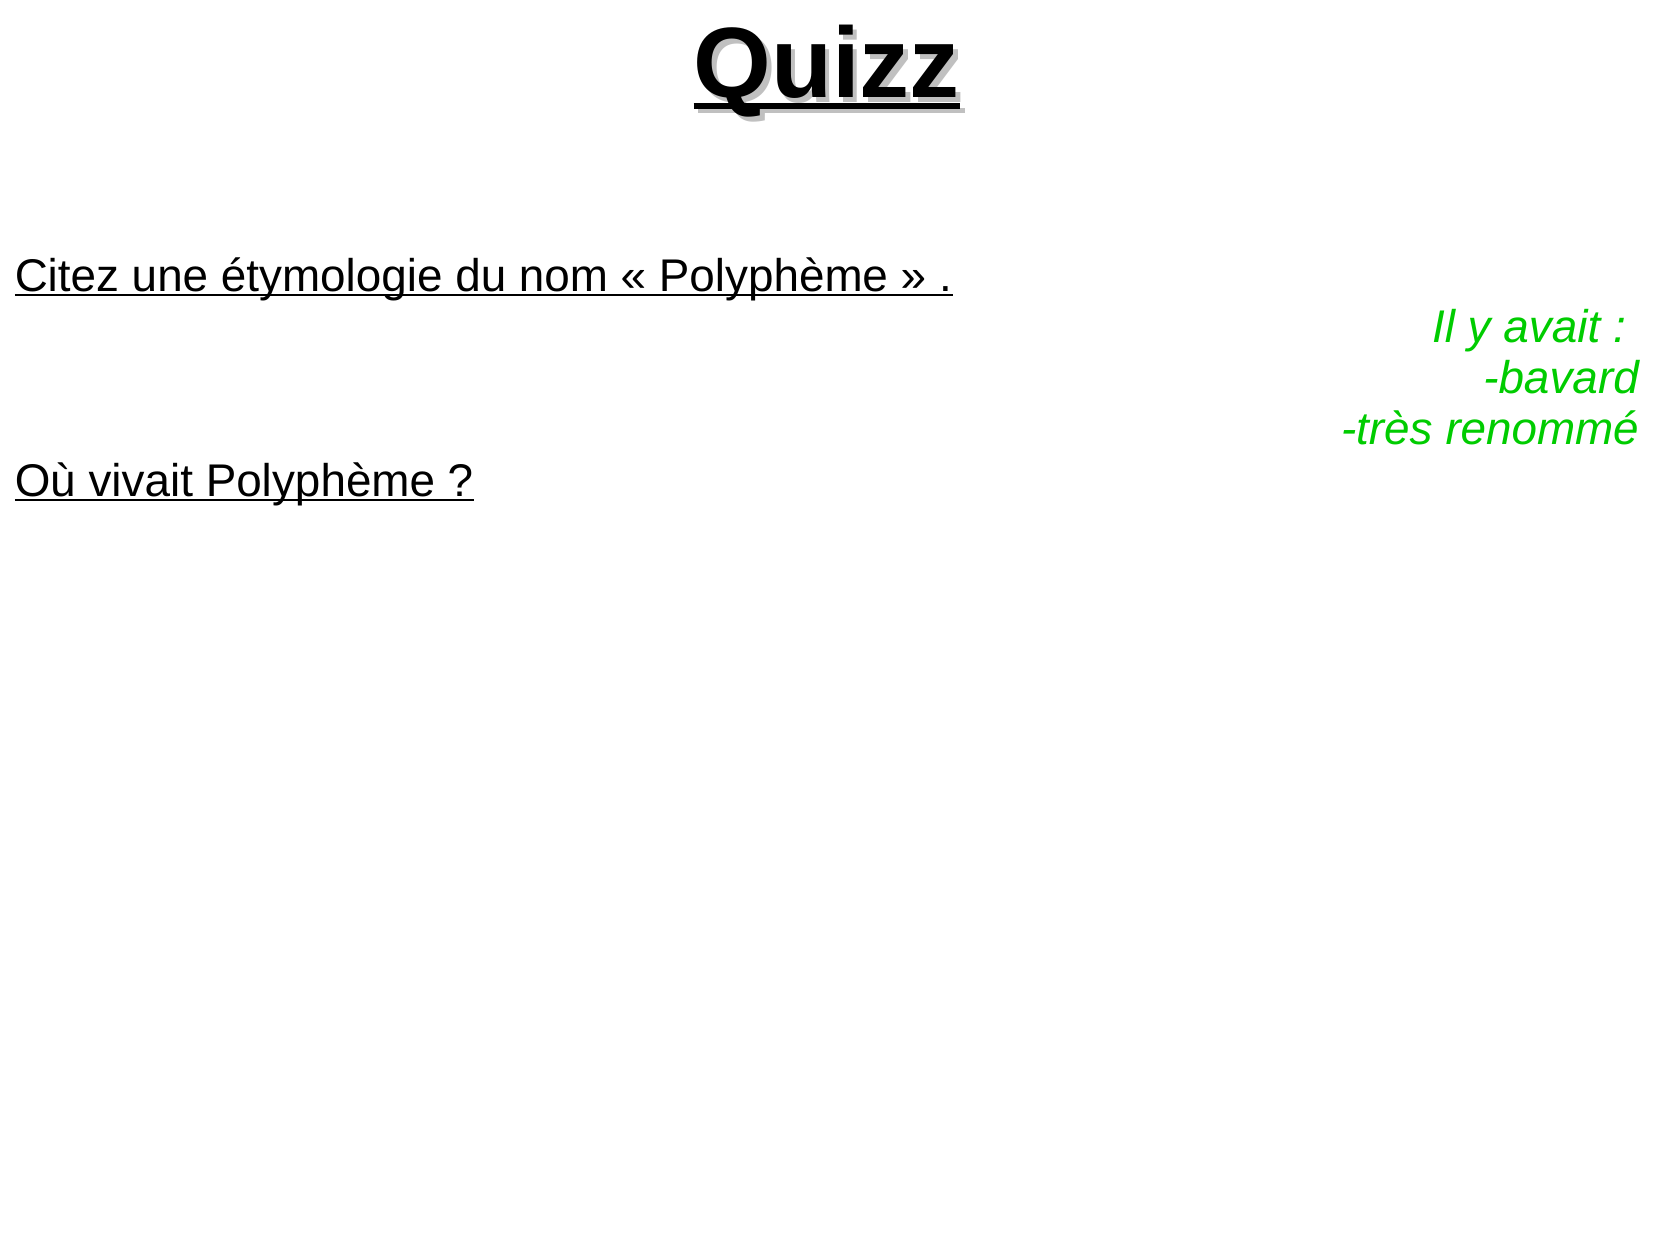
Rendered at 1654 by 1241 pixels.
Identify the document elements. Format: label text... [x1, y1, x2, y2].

text_box Quizz [0, 0, 1654, 127]
text_box Citez une étymologie du nom « Polyphème » . Il y avait : -bavard -très renommé Où vivait Polyphème ? [0, 242, 1654, 616]
